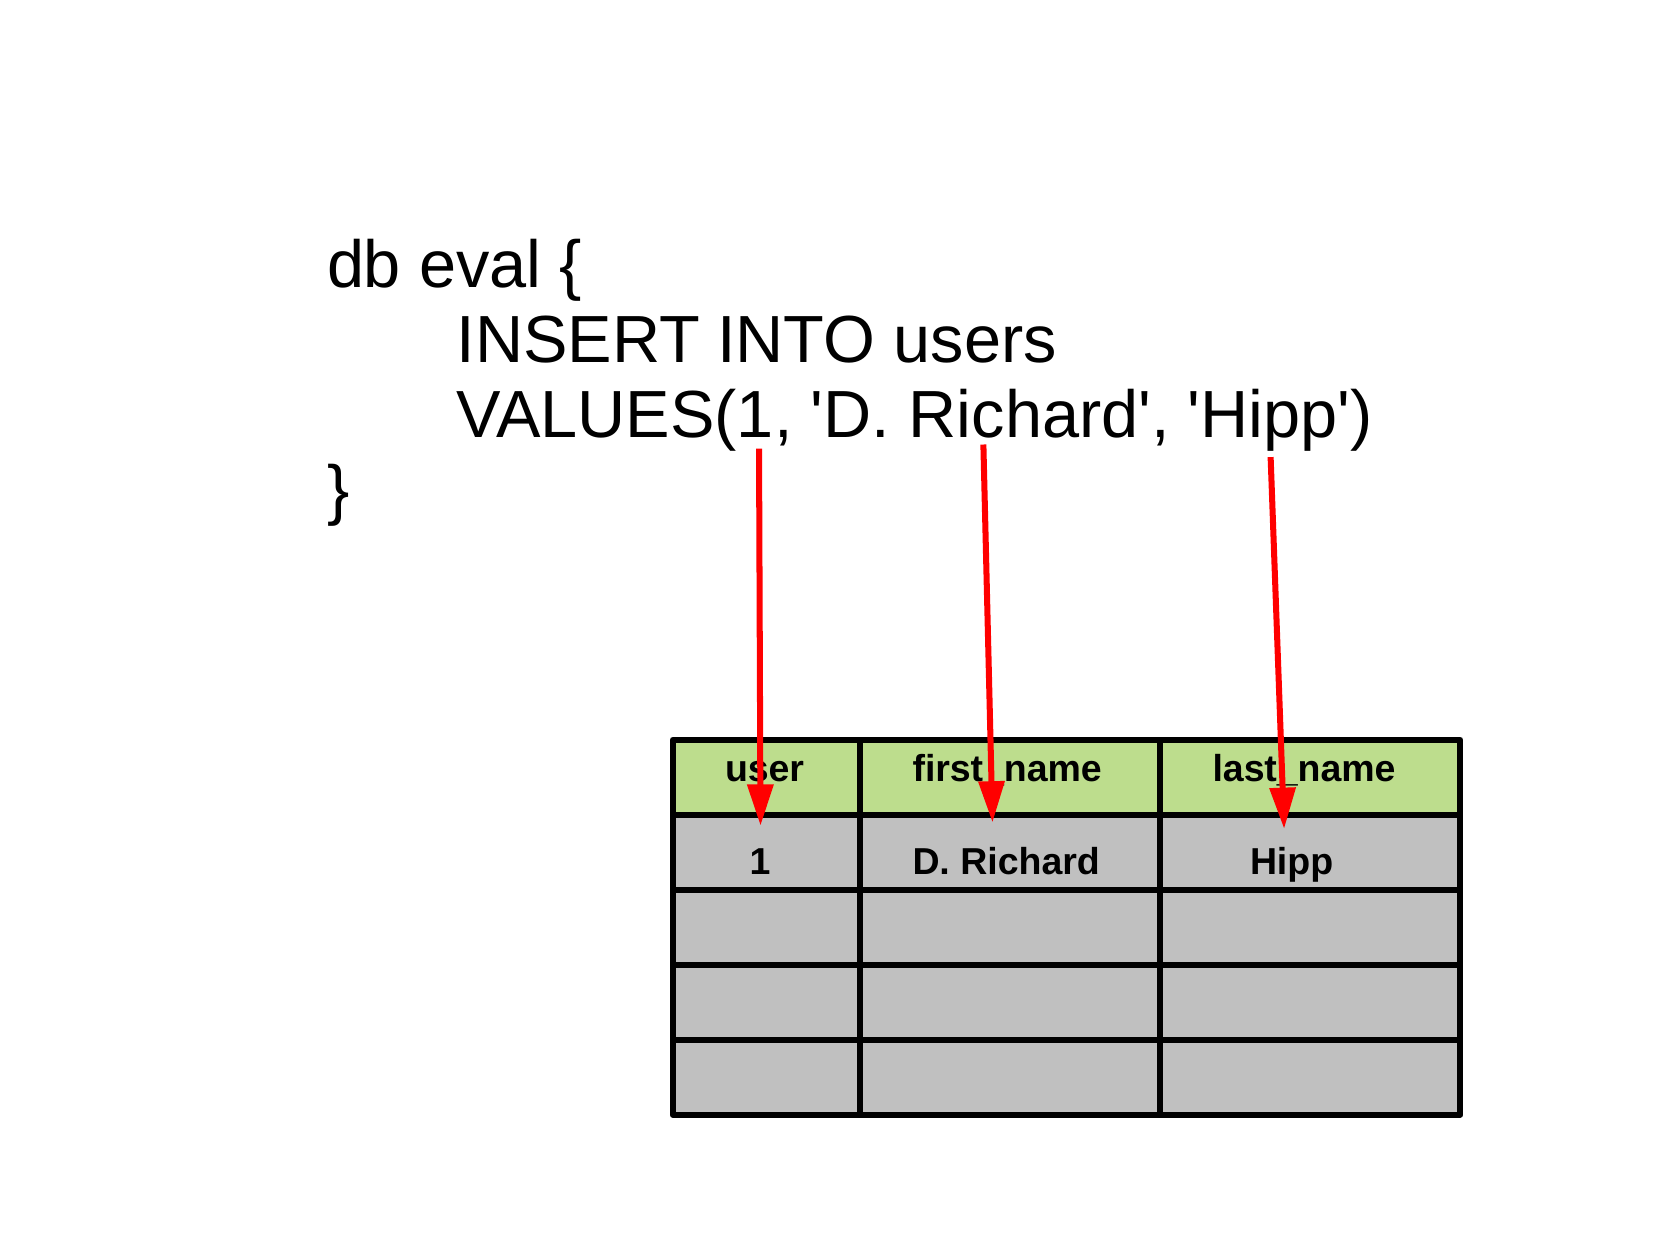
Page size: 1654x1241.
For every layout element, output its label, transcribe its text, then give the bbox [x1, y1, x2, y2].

text_box [672, 739, 1461, 1115]
text_box user [710, 739, 757, 798]
text_box Hipp [1235, 833, 1349, 892]
text_box last_name [1197, 739, 1279, 798]
text_box first_name [994, 739, 1123, 798]
text_box user [764, 739, 820, 798]
text_box db eval { INSERT INTO users VALUES(1, 'D. Richard', 'Hipp') } [312, 220, 1389, 586]
text_box first_name [897, 739, 988, 798]
text_box last_name [1284, 739, 1423, 798]
text_box D. Richard [897, 833, 1161, 892]
text_box 1 [734, 833, 786, 892]
